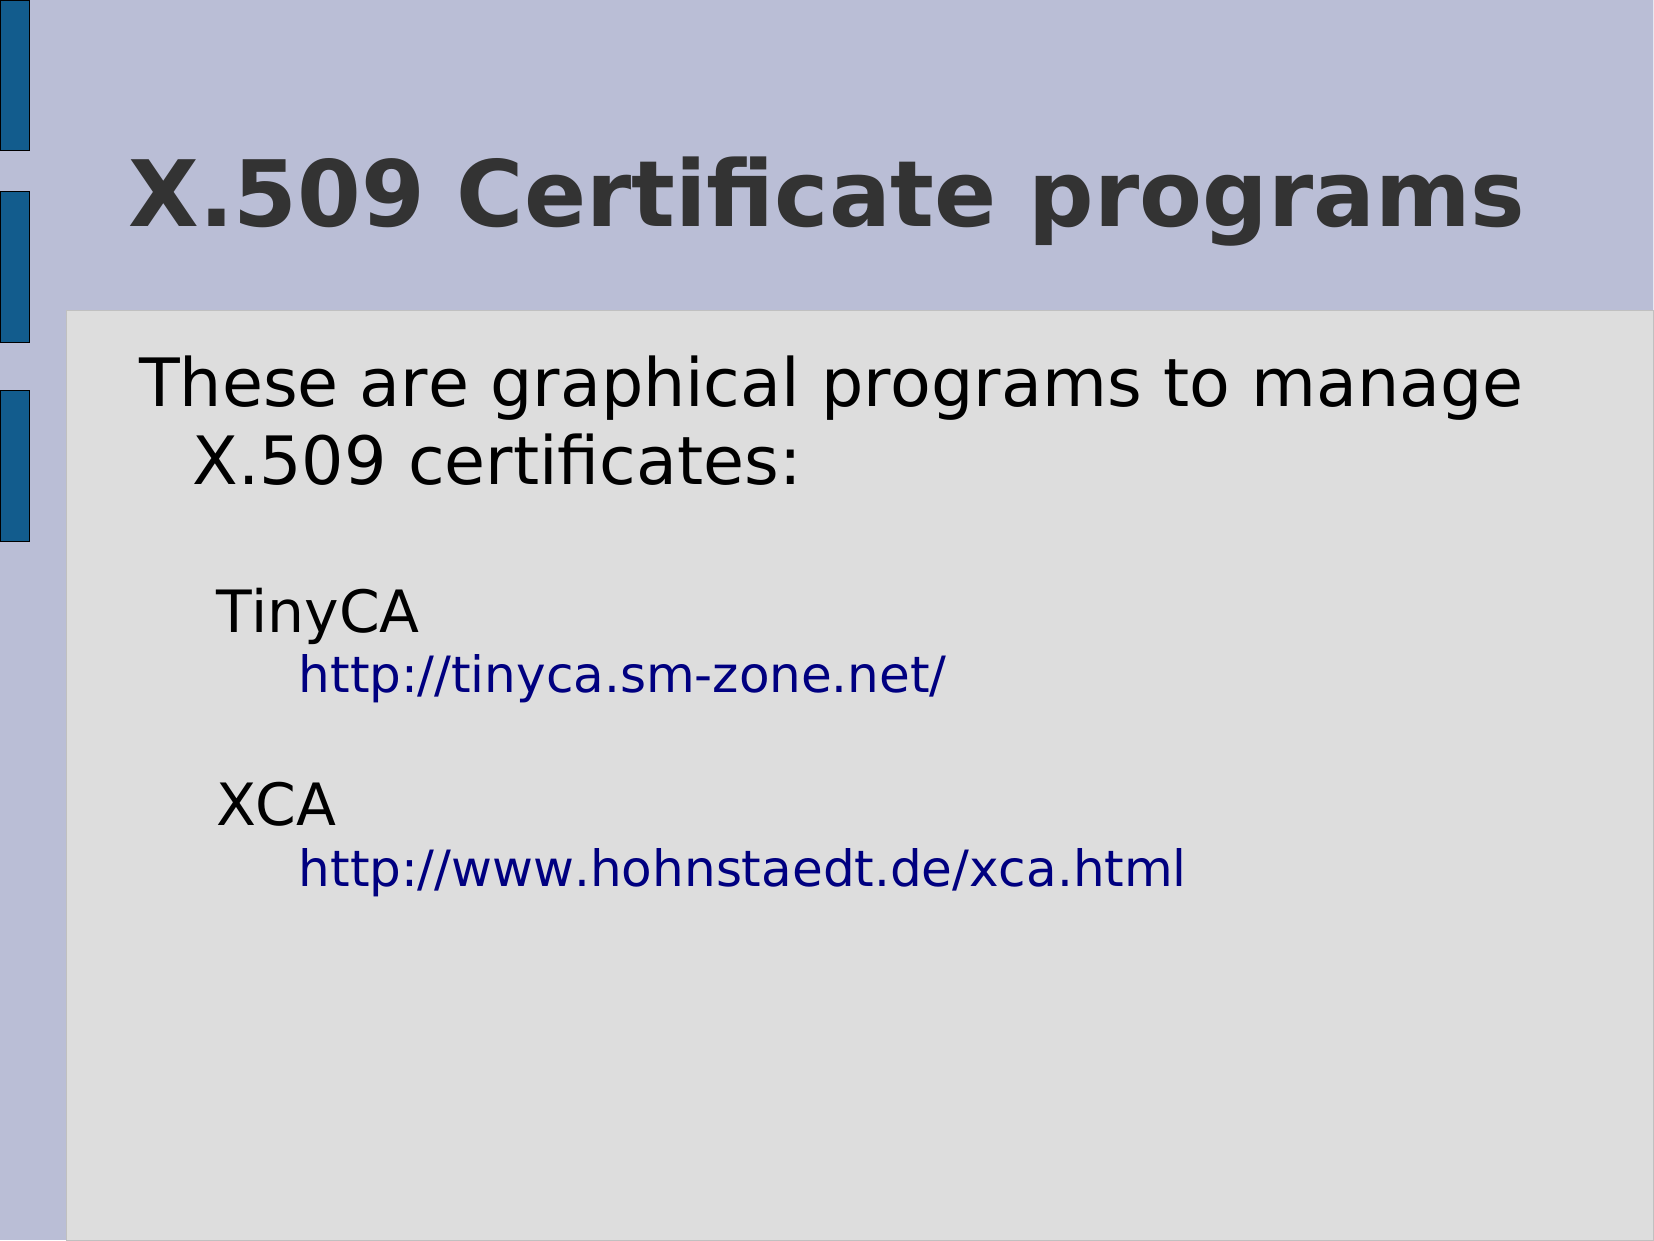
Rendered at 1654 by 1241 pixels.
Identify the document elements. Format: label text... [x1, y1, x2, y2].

title X.509 Certificate programs [121, 91, 1534, 299]
list These are graphical programs to manage X.509 certificates: TinyCA http://tinyca.sm-zone.net/ XCA http://www.hohnstaedt.de/xca.html [121, 344, 1534, 1127]
